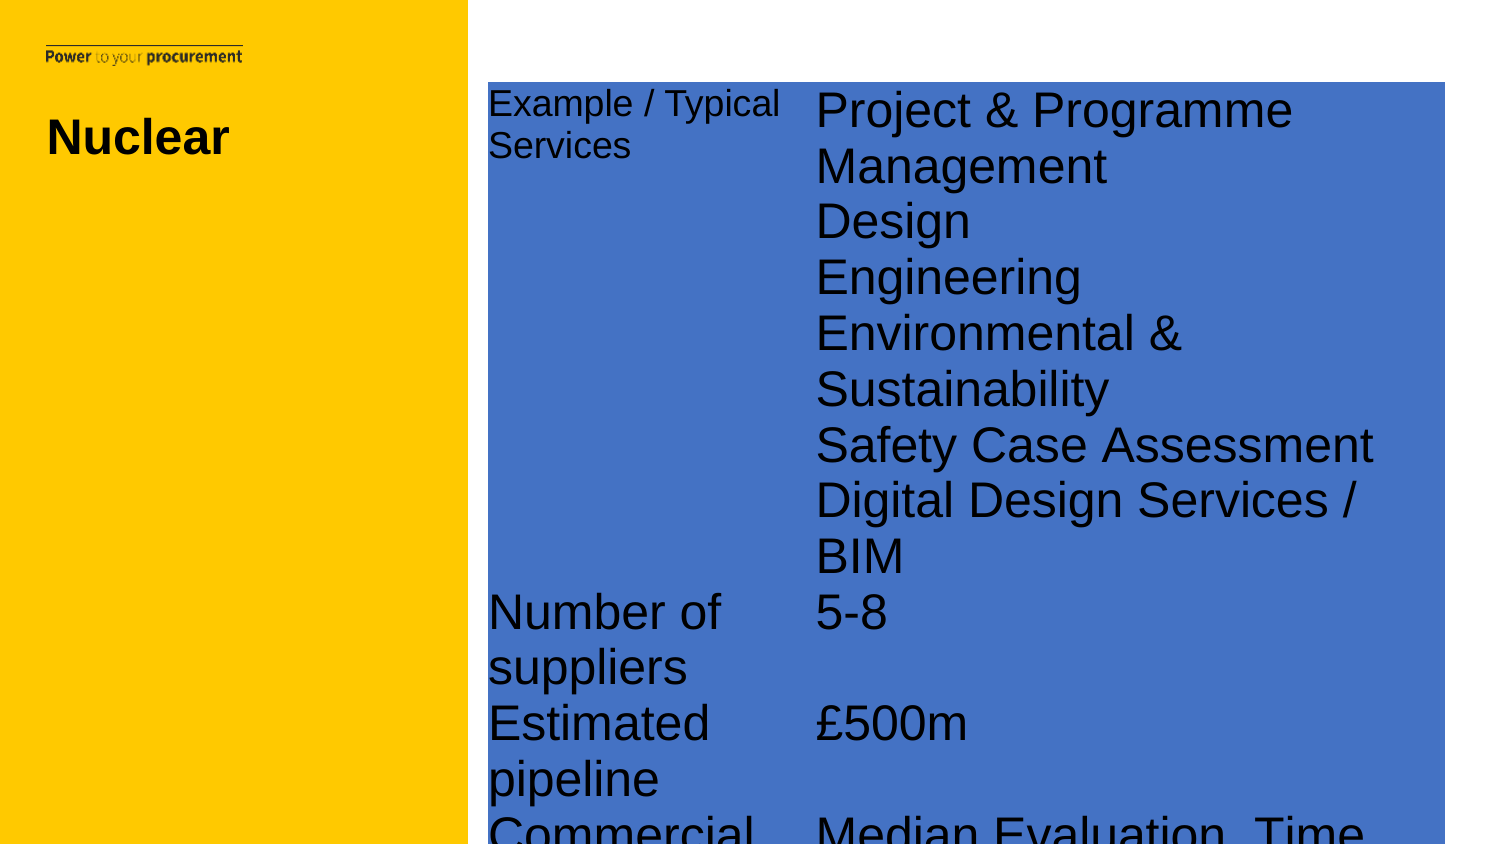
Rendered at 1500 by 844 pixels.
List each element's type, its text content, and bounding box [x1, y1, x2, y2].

table_cell 5-8 [816, 584, 1445, 696]
table_cell Number of suppliers [488, 584, 816, 696]
table_cell Commercial Model [488, 807, 816, 844]
title Nuclear [46, 104, 423, 209]
table_cell Estimated pipeline [488, 696, 816, 807]
table_header Example / Typical Services [488, 82, 816, 584]
table_cell Median Evaluation, Time charge rates (on / off site) [816, 807, 1445, 844]
table_header Project & Programme Management Design Engineering Environmental & Sustainability Safety Case Assessment Digital Design Services / BIM [816, 82, 1445, 584]
table_cell £500m [816, 696, 1445, 807]
